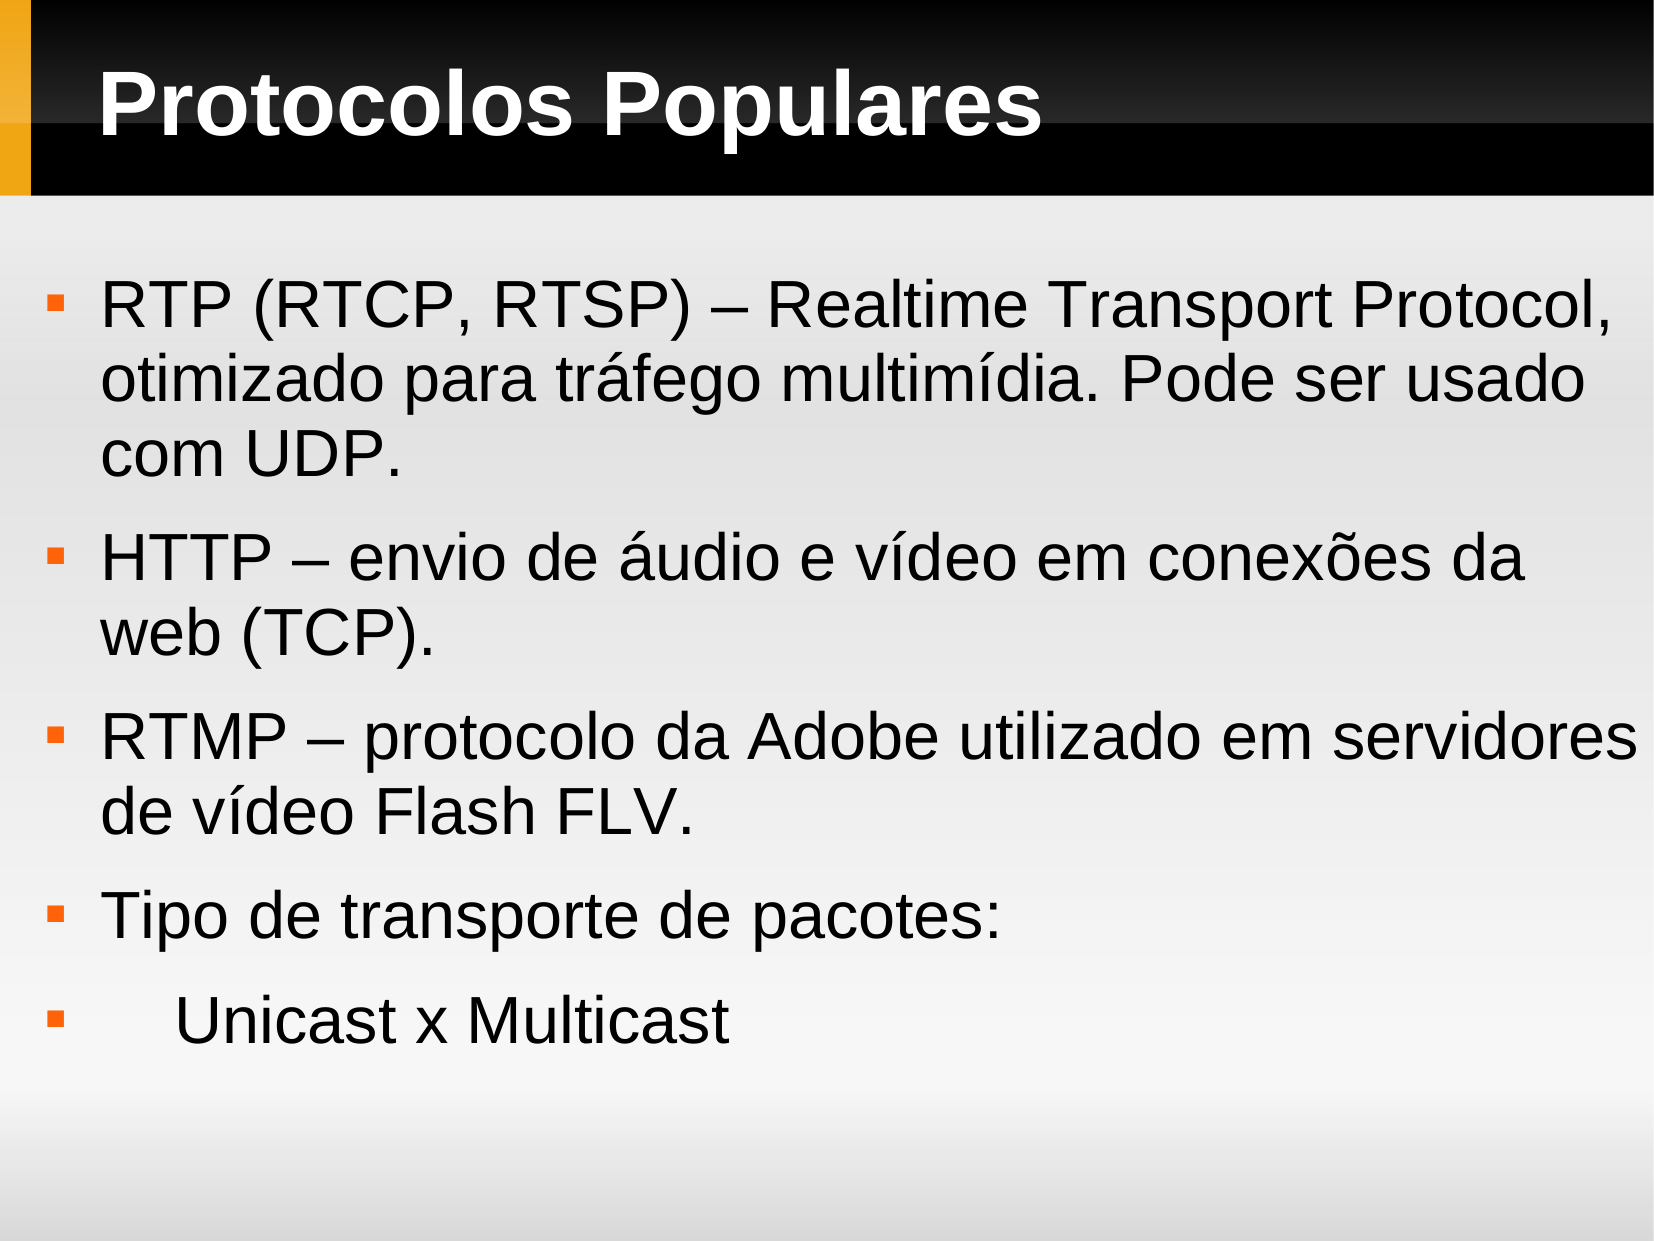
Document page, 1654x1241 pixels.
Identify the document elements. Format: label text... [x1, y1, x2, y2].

picture [0, 0, 1654, 1241]
list RTP (RTCP, RTSP) – Realtime Transport Protocol, otimizado para tráfego multimídia. Pode ser usado com UDP. HTTP – envio de áudio e vídeo em conexões da web (TCP). RTMP – protocolo da Adobe utilizado em servidores de vídeo Flash FLV. Tipo de transporte de pacotes: Unicast x Multicast [29, 266, 1642, 1241]
title Protocolos Populares [64, 7, 1654, 200]
